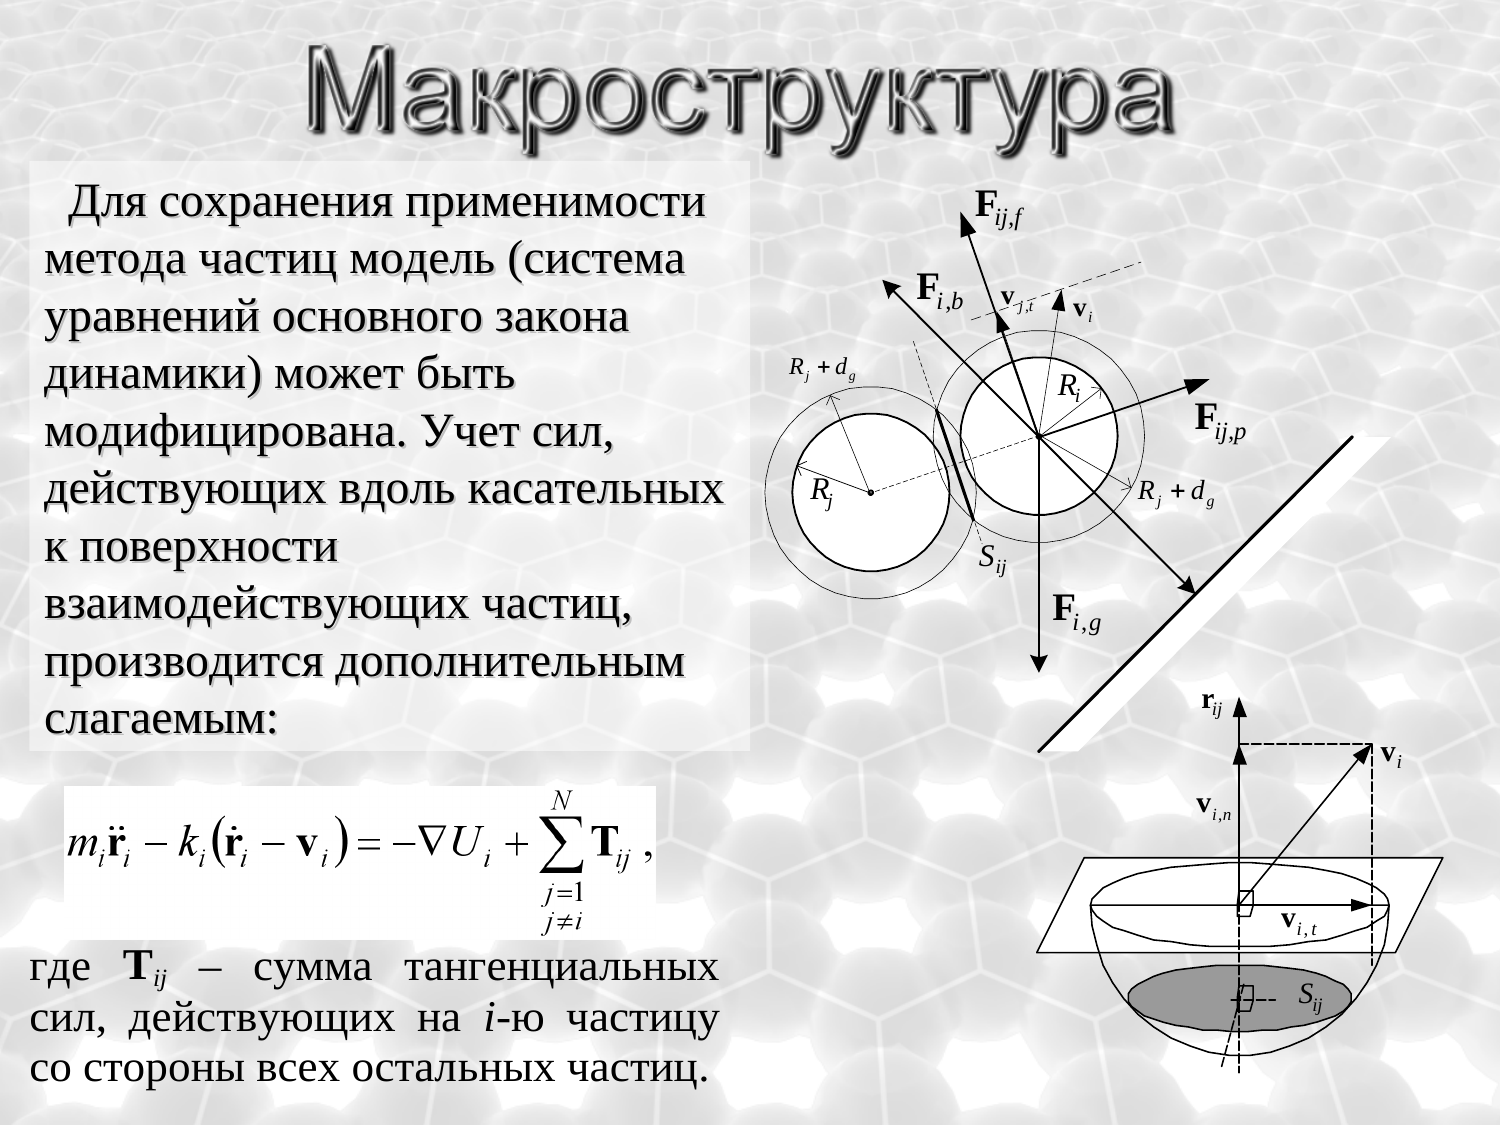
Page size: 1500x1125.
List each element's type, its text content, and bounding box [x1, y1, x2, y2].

chart [761, 172, 1470, 1097]
chart [29, 940, 721, 1093]
picture [0, 0, 1500, 1125]
text_box Для сохранения применимости метода частиц модель (система уравнений основного закона динамики) может быть модифицирована. Учет сил, действующих вдоль касательных к поверхности взаимодействующих частиц, производится дополнительным слагаемым: [29, 160, 751, 751]
